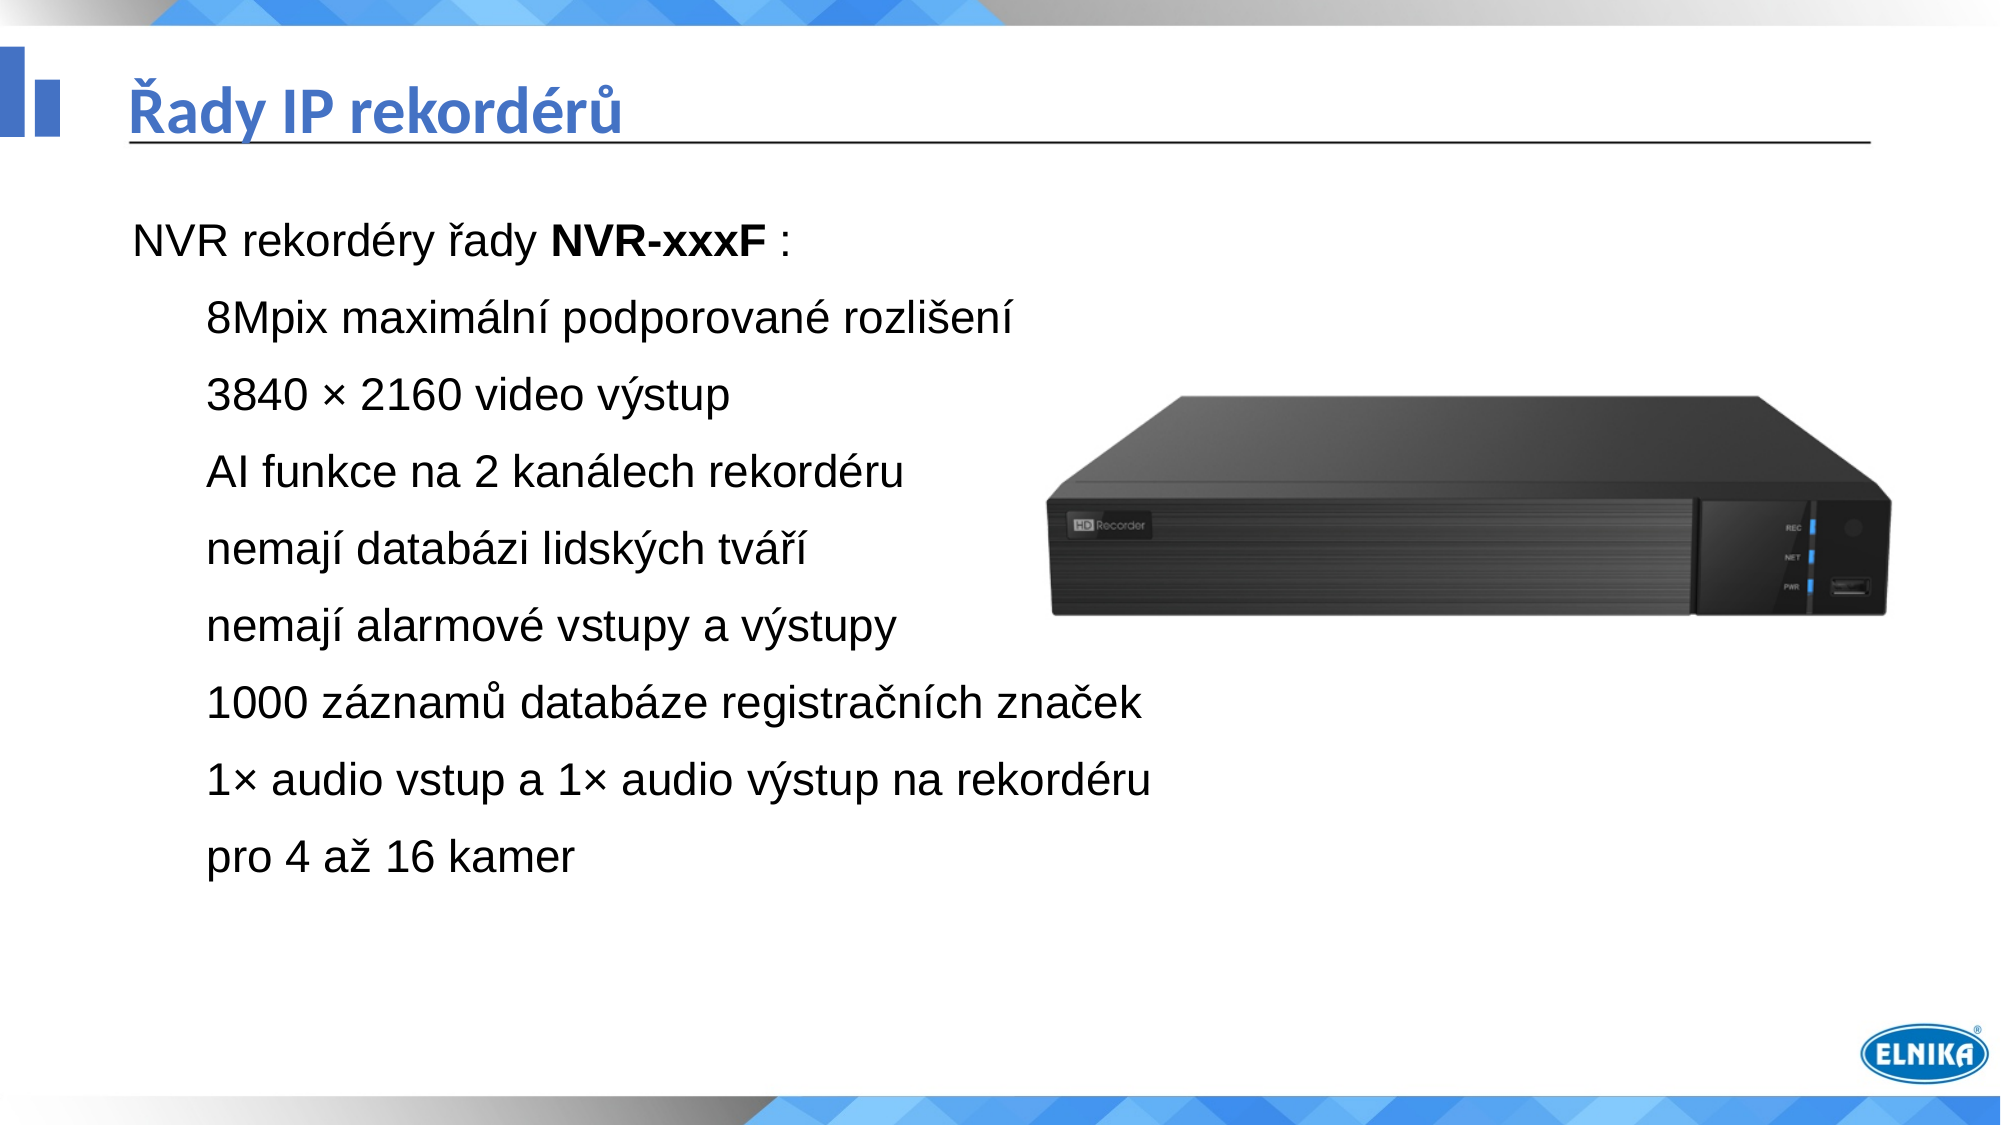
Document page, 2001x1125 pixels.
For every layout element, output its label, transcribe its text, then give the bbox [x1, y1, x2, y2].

text_box Řady IP rekordérů [78, 58, 1152, 154]
picture [0, 0, 2001, 1125]
text_box NVR rekordéry řady NVR-xxxF : 8Mpix maximální podporované rozlišení 3840 × 2160 video výstup AI funkce na 2 kanálech rekordéru nemají databázi lidských tváří nemají alarmové vstupy a výstupy 1000 záznamů databáze registračních značek 1× audio vstup a 1× audio výstup na rekordéru pro 4 až 16 kamer [118, 182, 1406, 965]
